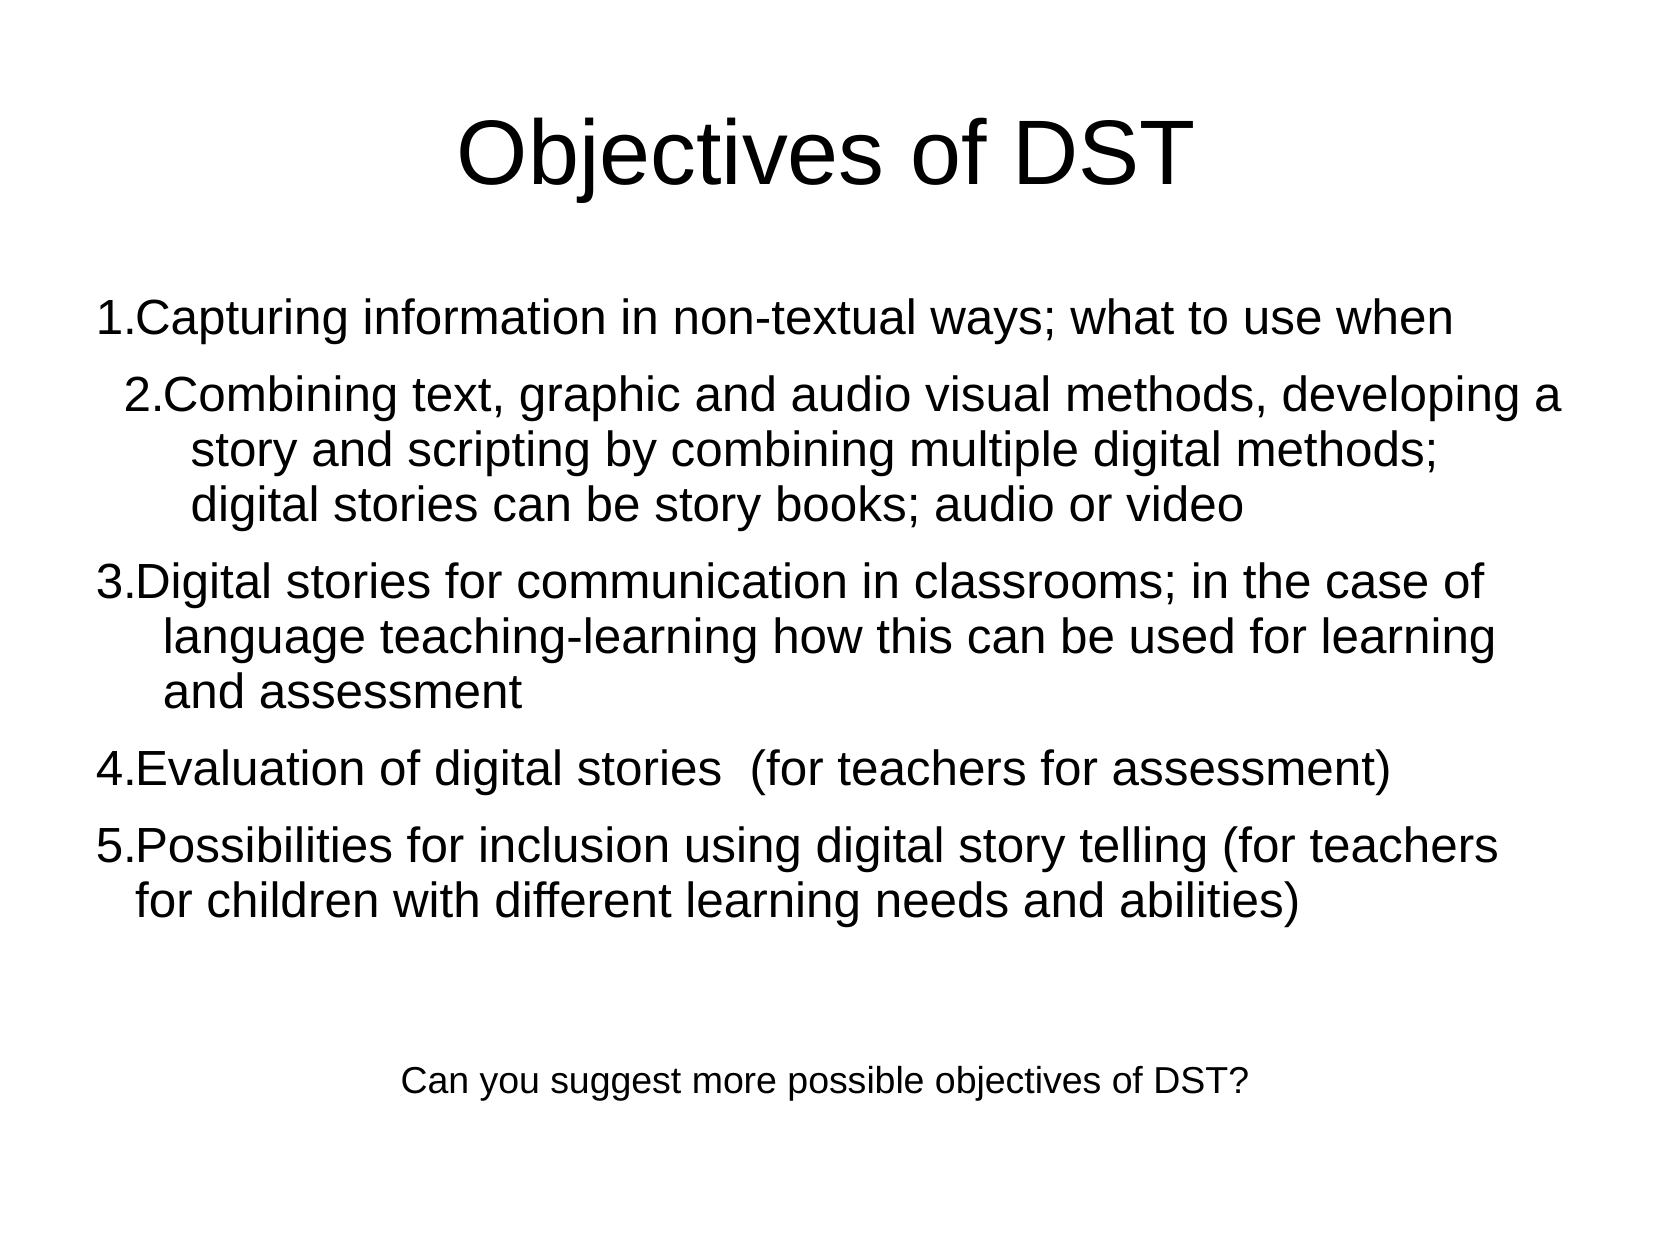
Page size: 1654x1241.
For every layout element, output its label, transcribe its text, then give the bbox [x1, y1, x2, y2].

text_box Can you suggest more possible objectives of DST? [135, 990, 1516, 1171]
title Objectives of DST [82, 49, 1571, 257]
list Capturing information in non-textual ways; what to use when Combining text, graphic and audio visual methods, developing a story and scripting by combining multiple digital methods; digital stories can be story books; audio or video Digital stories for communication in classrooms; in the case of language teaching-learning how this can be used for learning and assessment Evaluation of digital stories (for teachers for assessment) Possibilities for inclusion using digital story telling (for teachers for children with different learning needs and abilities) [82, 290, 1571, 1010]
